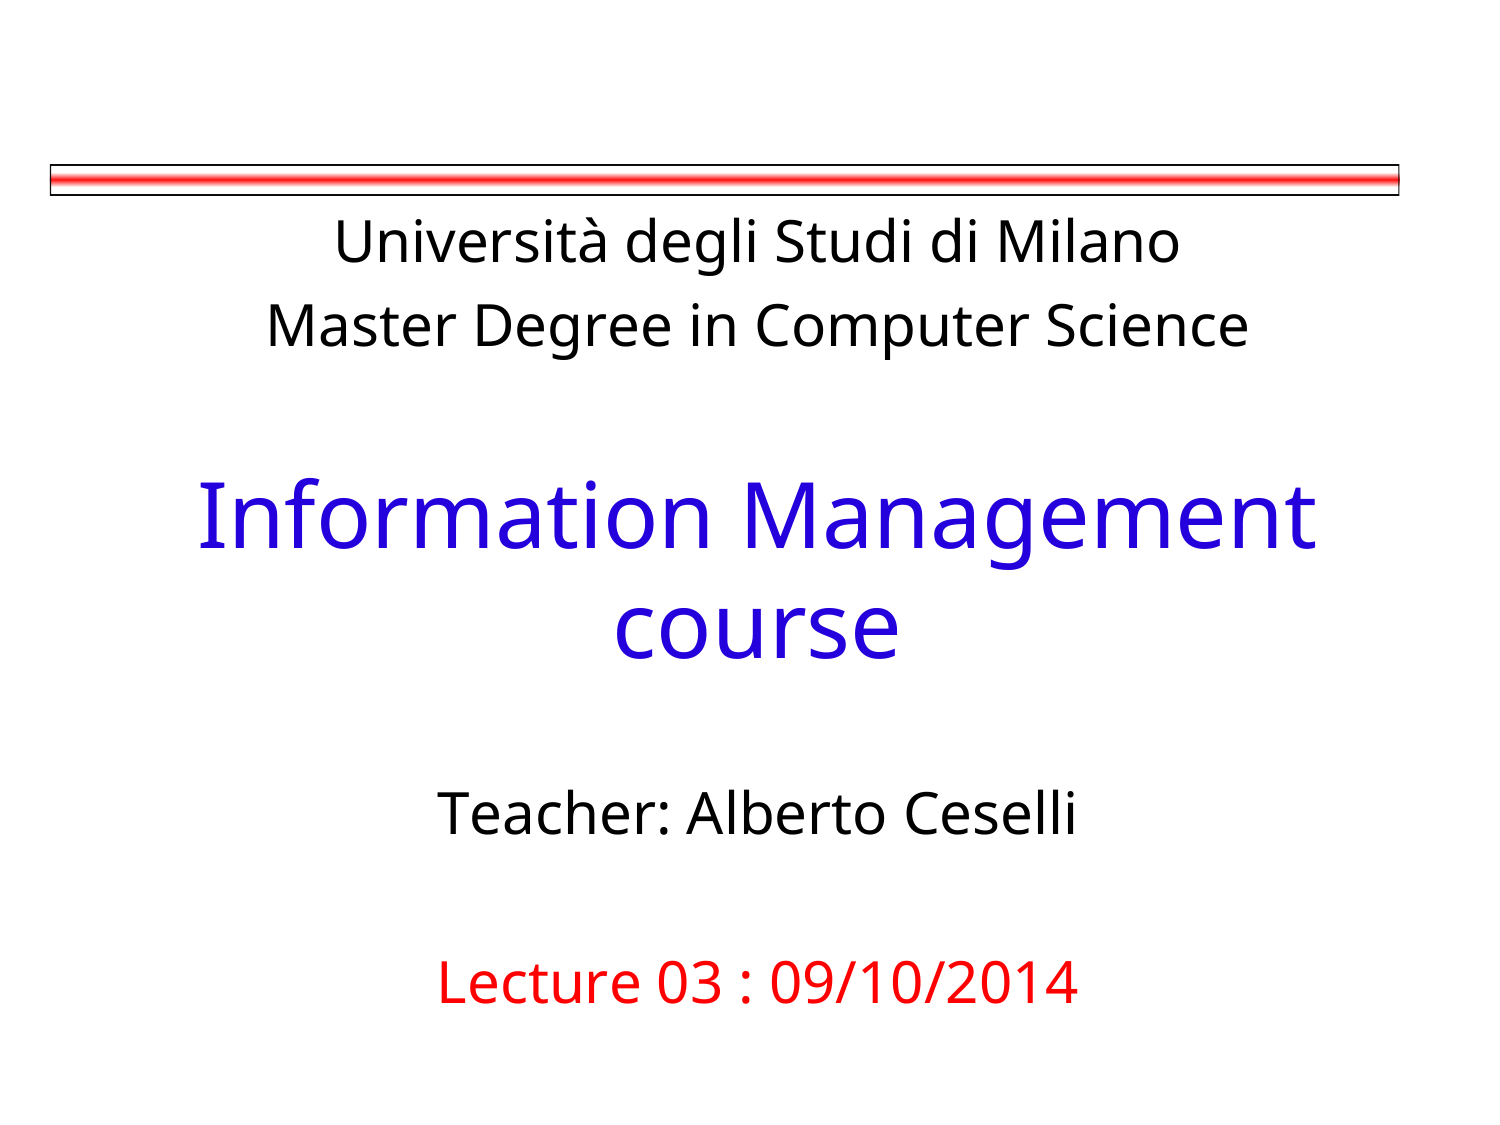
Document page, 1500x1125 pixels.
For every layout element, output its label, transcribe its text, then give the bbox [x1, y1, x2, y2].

subtitle Università degli Studi di Milano Master Degree in Computer Science Information Management course Teacher: Alberto Ceselli Lecture 03 : 09/10/2014 [124, 55, 1391, 1125]
